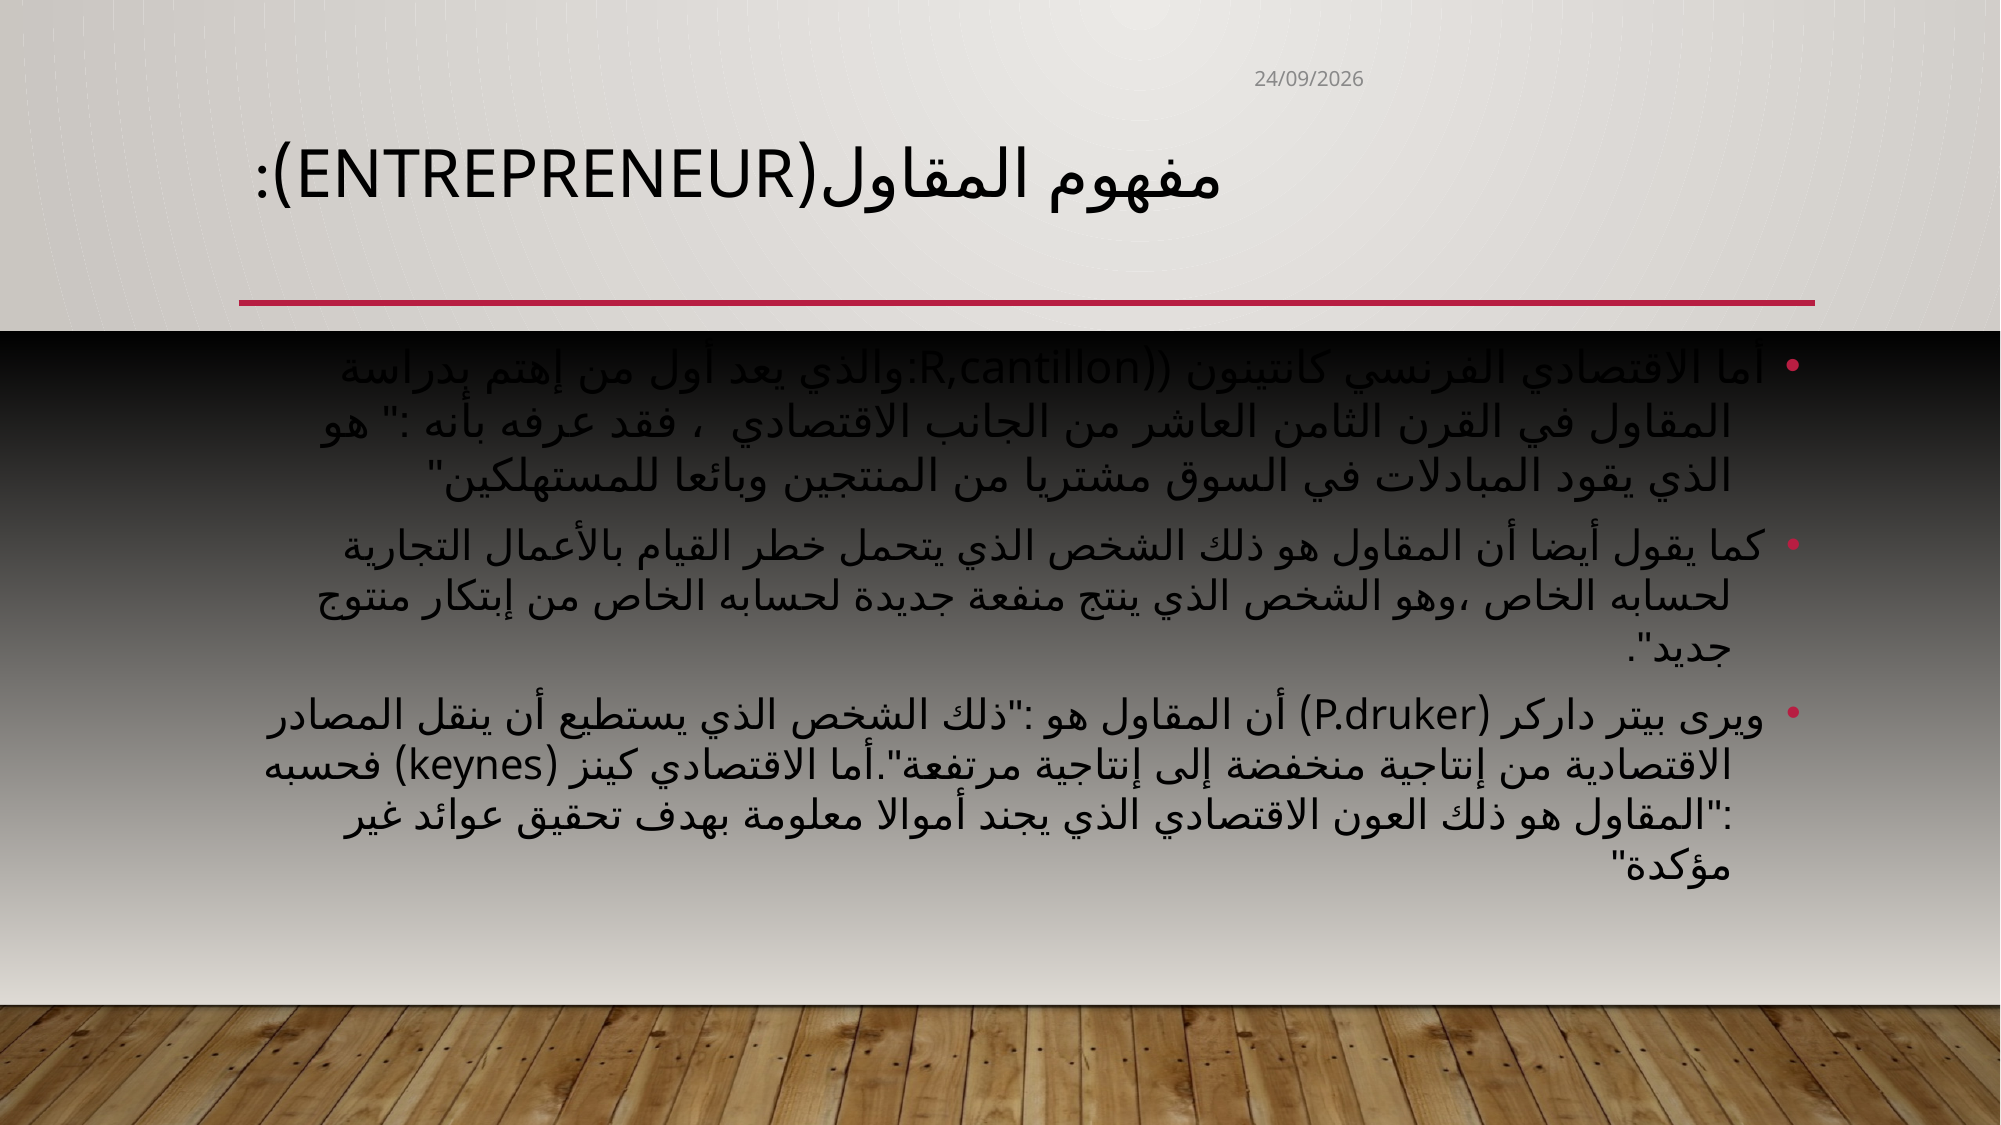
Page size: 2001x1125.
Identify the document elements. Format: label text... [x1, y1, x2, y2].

list أما الاقتصادي الفرنسي كانتينون ((R,cantillon:والذي يعد أول من إهتم بدراسة المقاول في القرن الثامن العاشر من الجانب الاقتصادي ، فقد عرفه بأنه :" هو الذي يقود المبادلات في السوق مشتريا من المنتجين وبائعا للمستهلكين" كما يقول أيضا أن المقاول هو ذلك الشخص الذي يتحمل خطر القيام بالأعمال التجارية لحسابه الخاص ،وهو الشخص الذي ينتج منفعة جديدة لحسابه الخاص من إبتكار منتوج جديد". ويرى بيتر داركر (P.druker) أن المقاول هو :"ذلك الشخص الذي يستطيع أن ينقل المصادر الاقتصادية من إنتاجية منخفضة إلى إنتاجية مرتفعة".أما الاقتصادي كينز (keynes) فحسبه :"المقاول هو ذلك العون الاقتصادي الذي يجند أموالا معلومة بهدف تحقيق عوائد غير مؤكدة" [238, 330, 1814, 897]
text_box 19/02/2020 [1239, 54, 1814, 105]
title مفهوم المقاول(Entrepreneur): [238, 131, 1814, 305]
